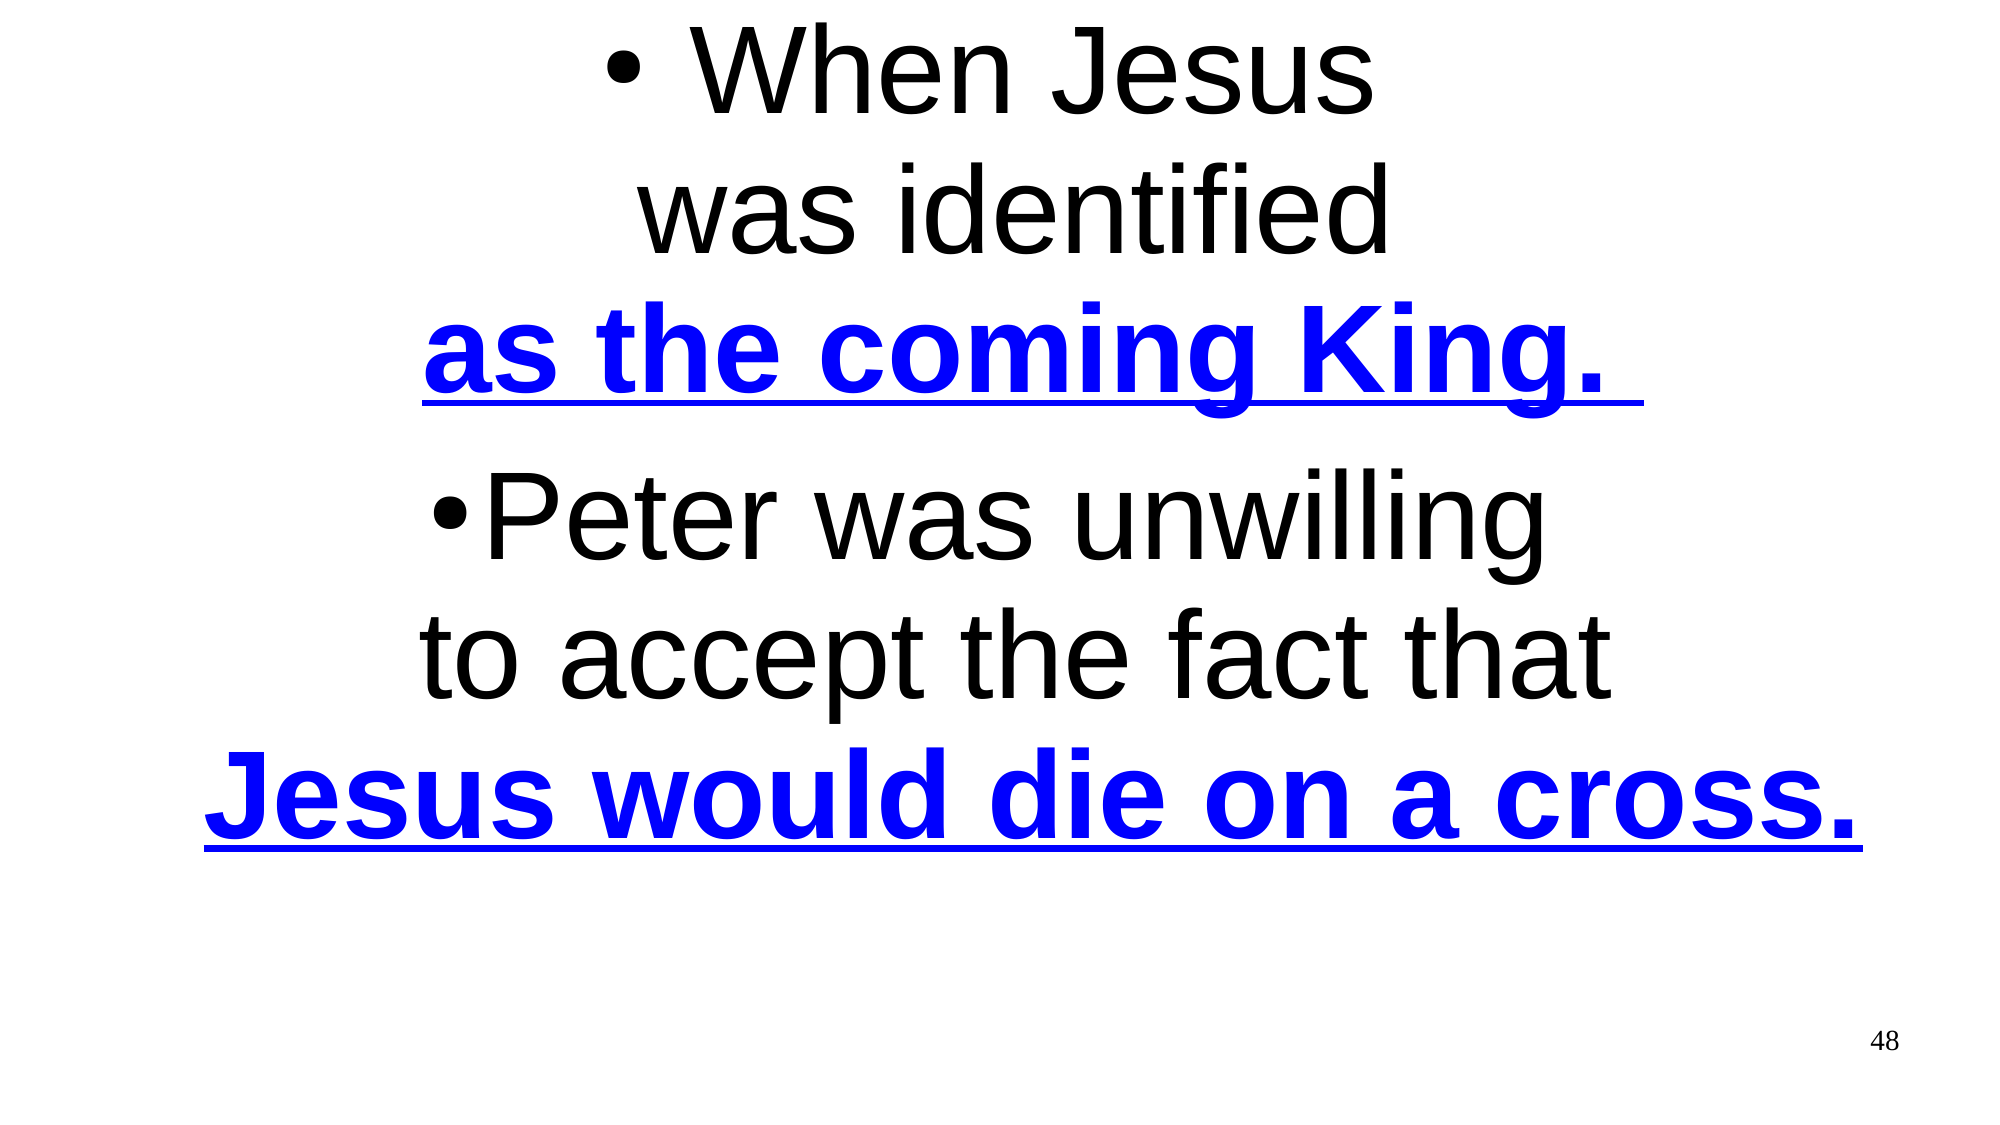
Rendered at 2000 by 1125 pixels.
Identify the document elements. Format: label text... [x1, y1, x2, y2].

list When Jesus was identified as the coming King. Peter was unwilling to accept the fact that Jesus would die on a cross. [0, 0, 1996, 1123]
